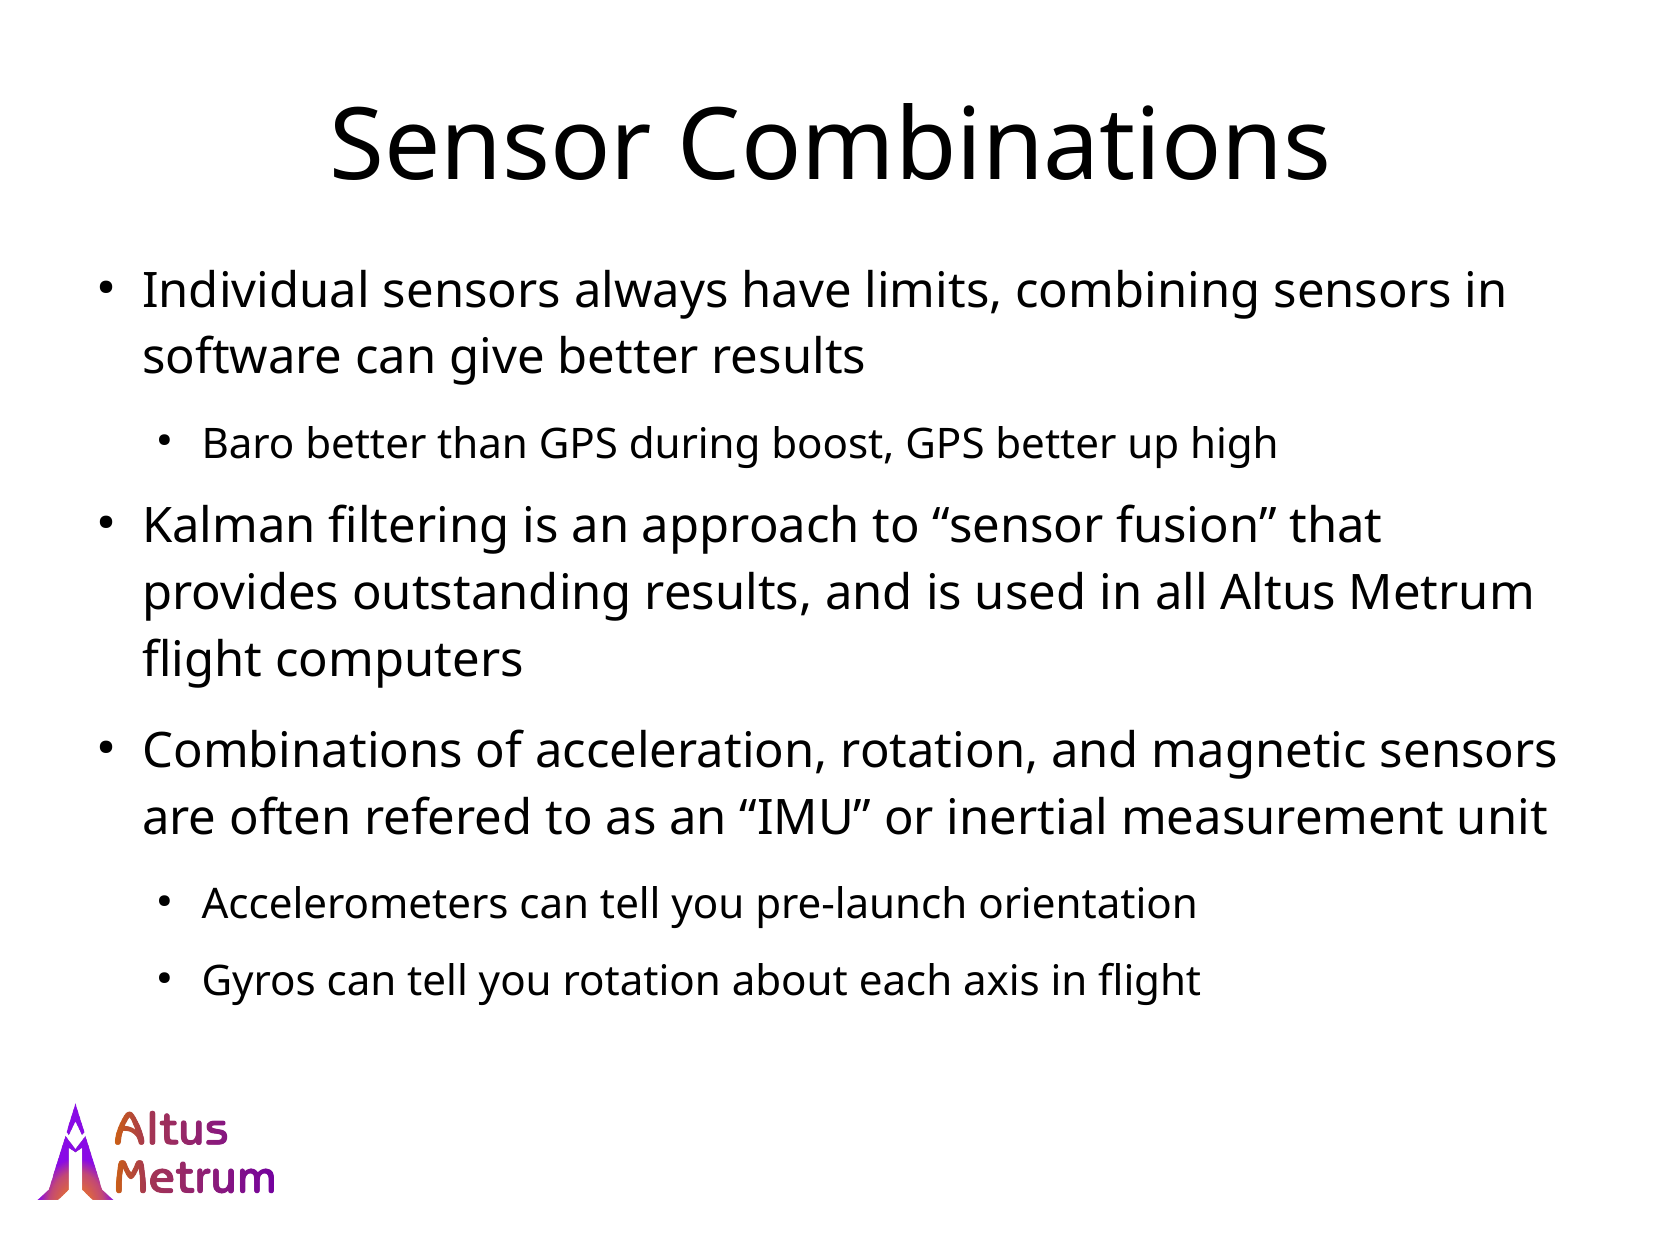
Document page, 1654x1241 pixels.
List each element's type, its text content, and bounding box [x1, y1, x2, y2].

list Individual sensors always have limits, combining sensors in software can give better results Baro better than GPS during boost, GPS better up high Kalman filtering is an approach to “sensor fusion” that provides outstanding results, and is used in all Altus Metrum flight computers Combinations of acceleration, rotation, and magnetic sensors are often refered to as an “IMU” or inertial measurement unit Accelerometers can tell you pre-launch orientation Gyros can tell you rotation about each axis in flight [82, 254, 1571, 1059]
picture [37, 1103, 274, 1200]
title Sensor Combinations [86, 55, 1576, 226]
